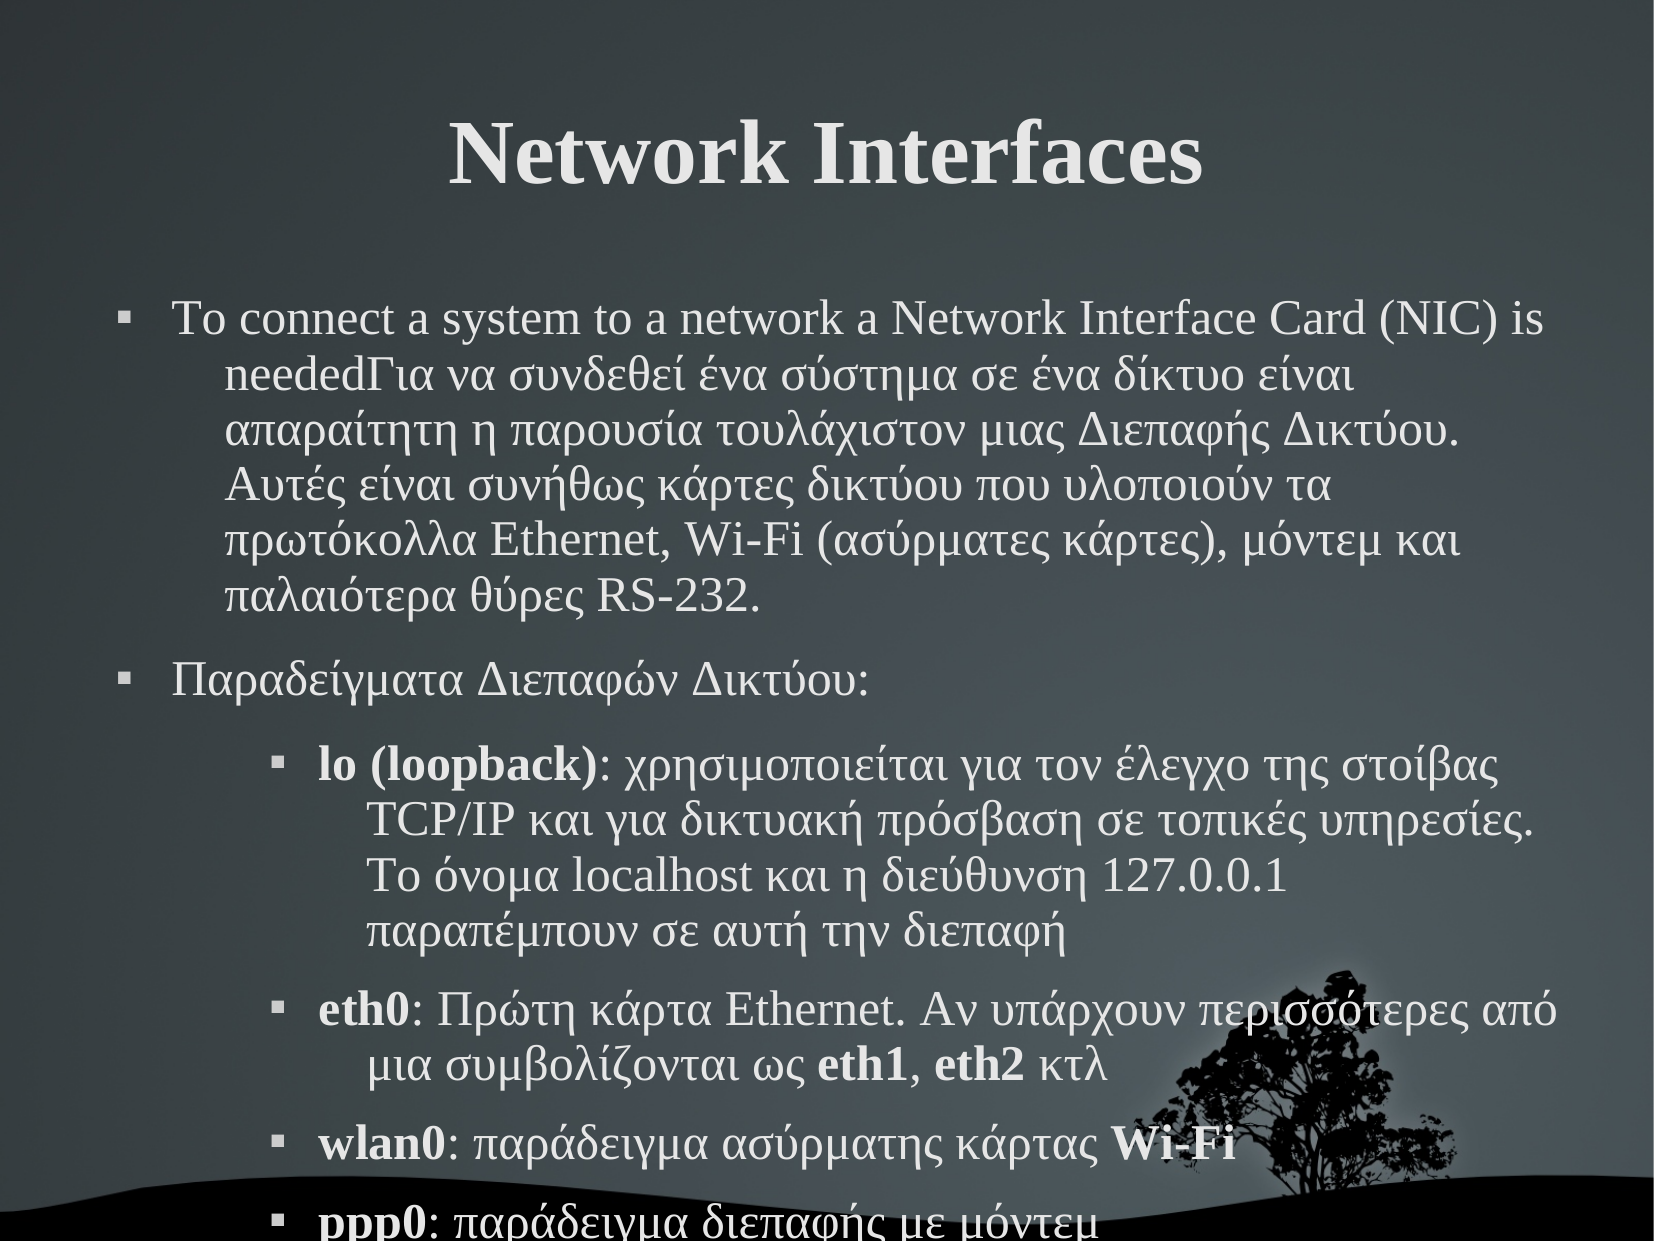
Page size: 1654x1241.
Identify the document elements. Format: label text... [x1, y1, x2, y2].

title Network Interfaces [82, 33, 1571, 273]
list To connect a system to a network a Network Interface Card (NIC) is neededΓια να συνδεθεί ένα σύστημα σε ένα δίκτυο είναι απαραίτητη η παρουσία τουλάχιστον μιας Διεπαφής Δικτύου. Αυτές είναι συνήθως κάρτες δικτύου που υλοποιούν τα πρωτόκολλα Ethernet, Wi-Fi (ασύρματες κάρτες), μόντεμ και παλαιότερα θύρες RS-232. Παραδείγματα Διεπαφών Δικτύου: lo (loopback): χρησιμοποιείται για τον έλεγχο της στοίβας TCP/IP και για δικτυακή πρόσβαση σε τοπικές υπηρεσίες. Το όνομα localhost και η διεύθυνση 127.0.0.1 παραπέμπουν σε αυτή την διεπαφή eth0: Πρώτη κάρτα Ethernet. Αν υπάρχουν περισσότερες από μια συμβολίζονται ως eth1, eth2 κτλ wlan0: παράδειγμα ασύρματης κάρτας Wi-Fi ppp0: παράδειγμα διεπαφής με μόντεμ [82, 290, 1571, 1241]
picture [0, 0, 1654, 1241]
